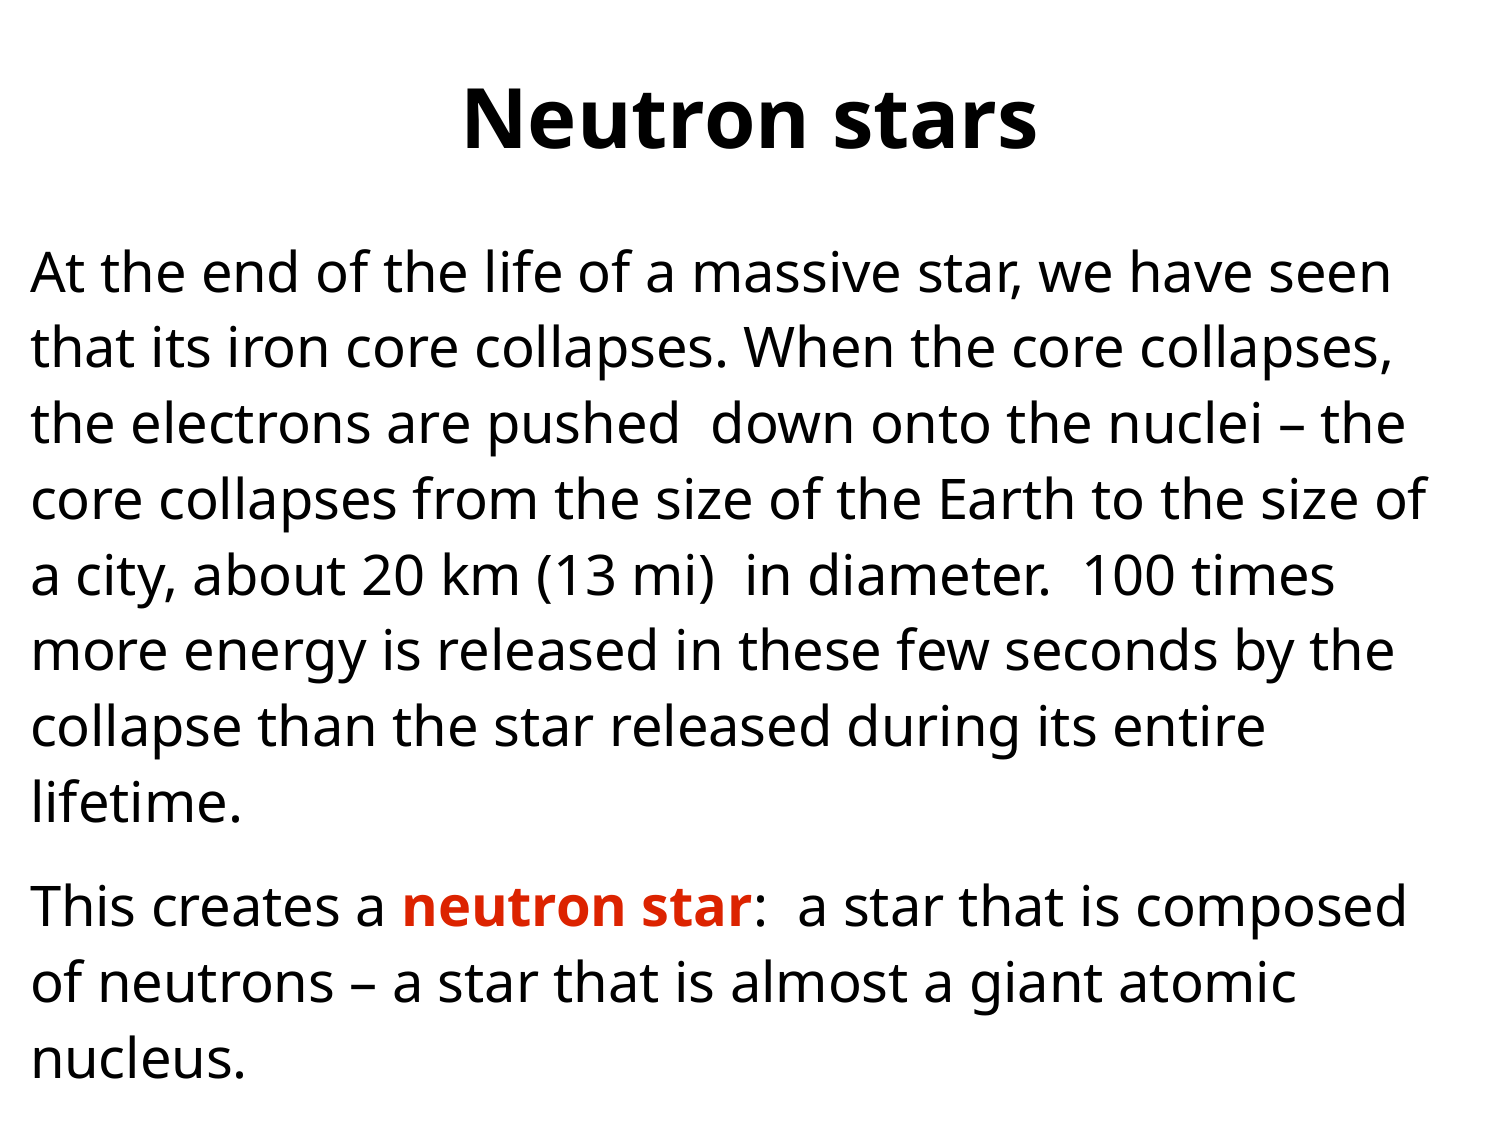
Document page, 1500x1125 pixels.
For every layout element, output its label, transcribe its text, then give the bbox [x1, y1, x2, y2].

list At the end of the life of a massive star, we have seen that its iron core collapses. When the core collapses, the electrons are pushed down onto the nuclei – the core collapses from the size of the Earth to the size of a city, about 20 km (13 mi) in diameter. 100 times more energy is released in these few seconds by the collapse than the star released during its entire lifetime. This creates a neutron star: a star that is composed of neutrons – a star that is almost a giant atomic nucleus. [30, 232, 1471, 1096]
title Neutron stars [30, 22, 1471, 211]
